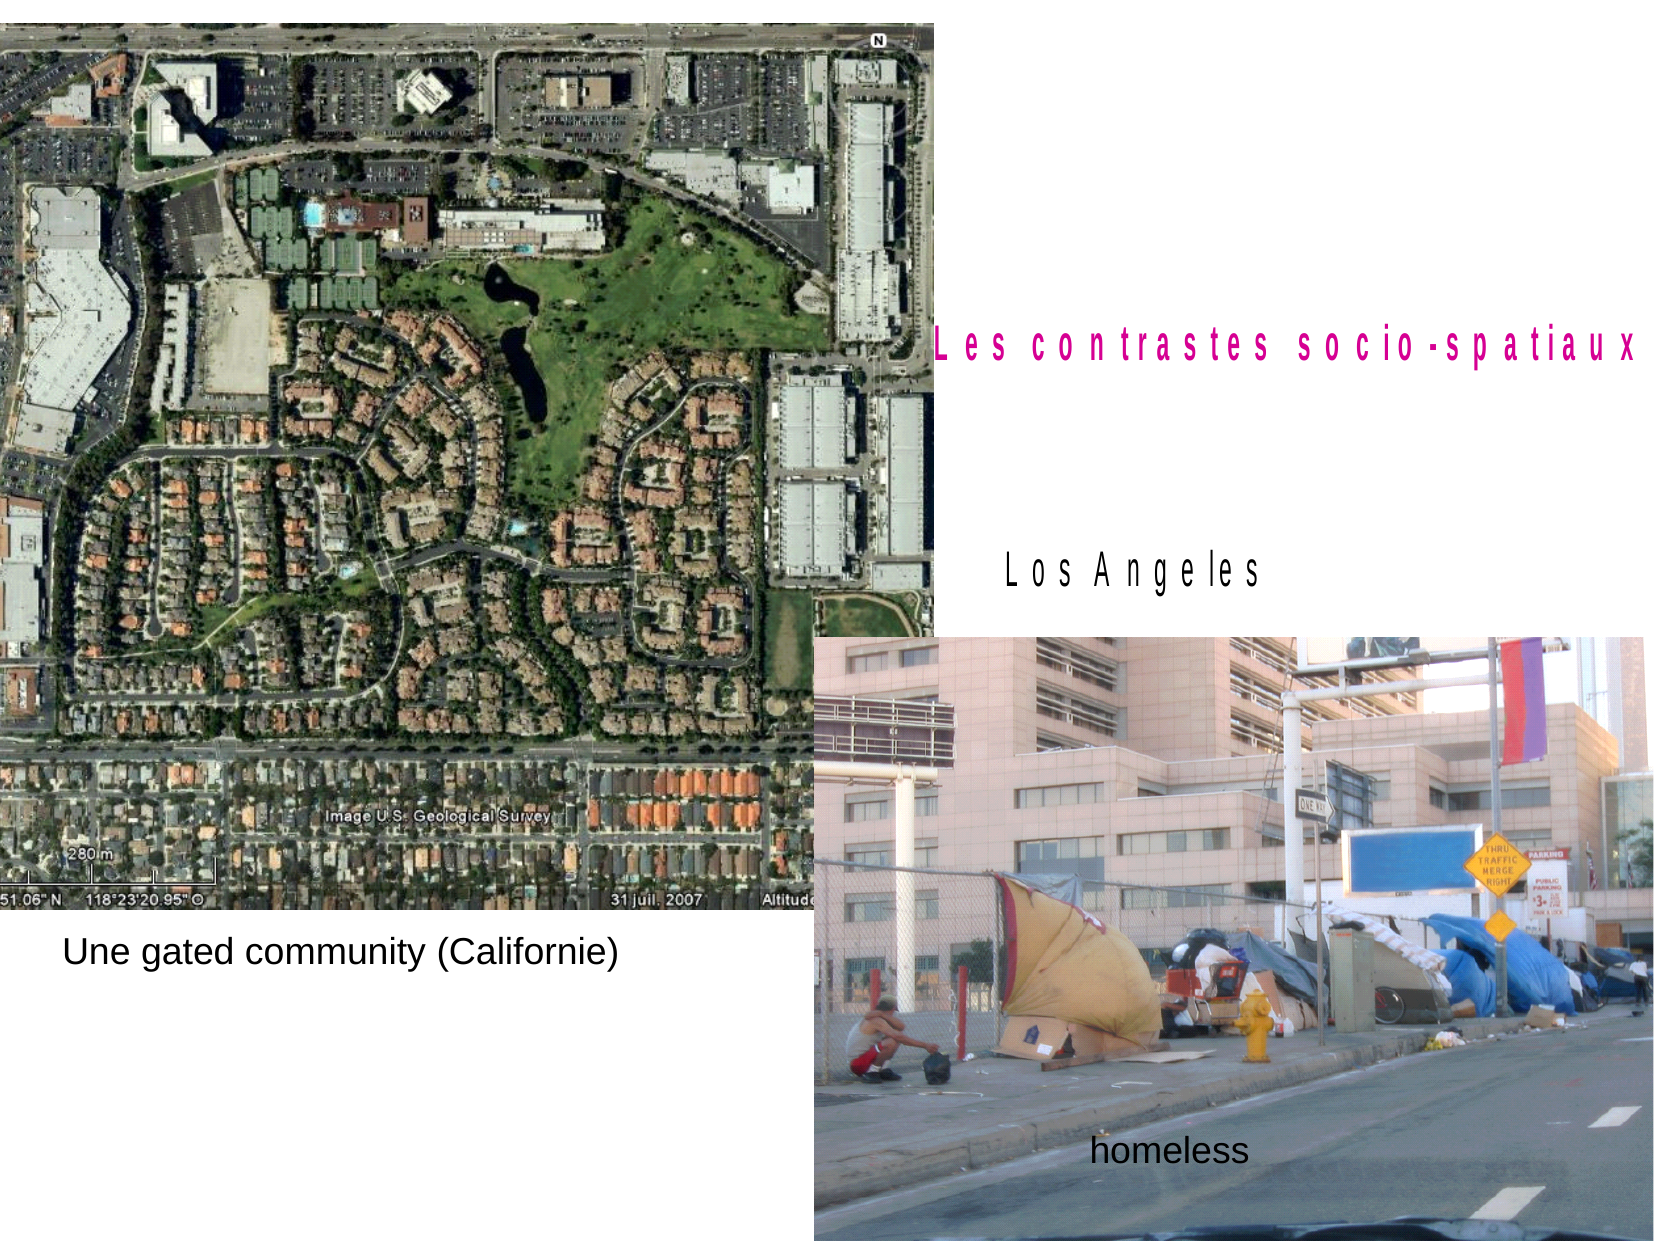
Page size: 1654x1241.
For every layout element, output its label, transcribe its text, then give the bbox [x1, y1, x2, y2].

text_box homeless [1074, 1122, 1265, 1179]
picture [973, 519, 1347, 610]
picture [0, 23, 1654, 1241]
text_box Une gated community (Californie) [47, 923, 634, 981]
